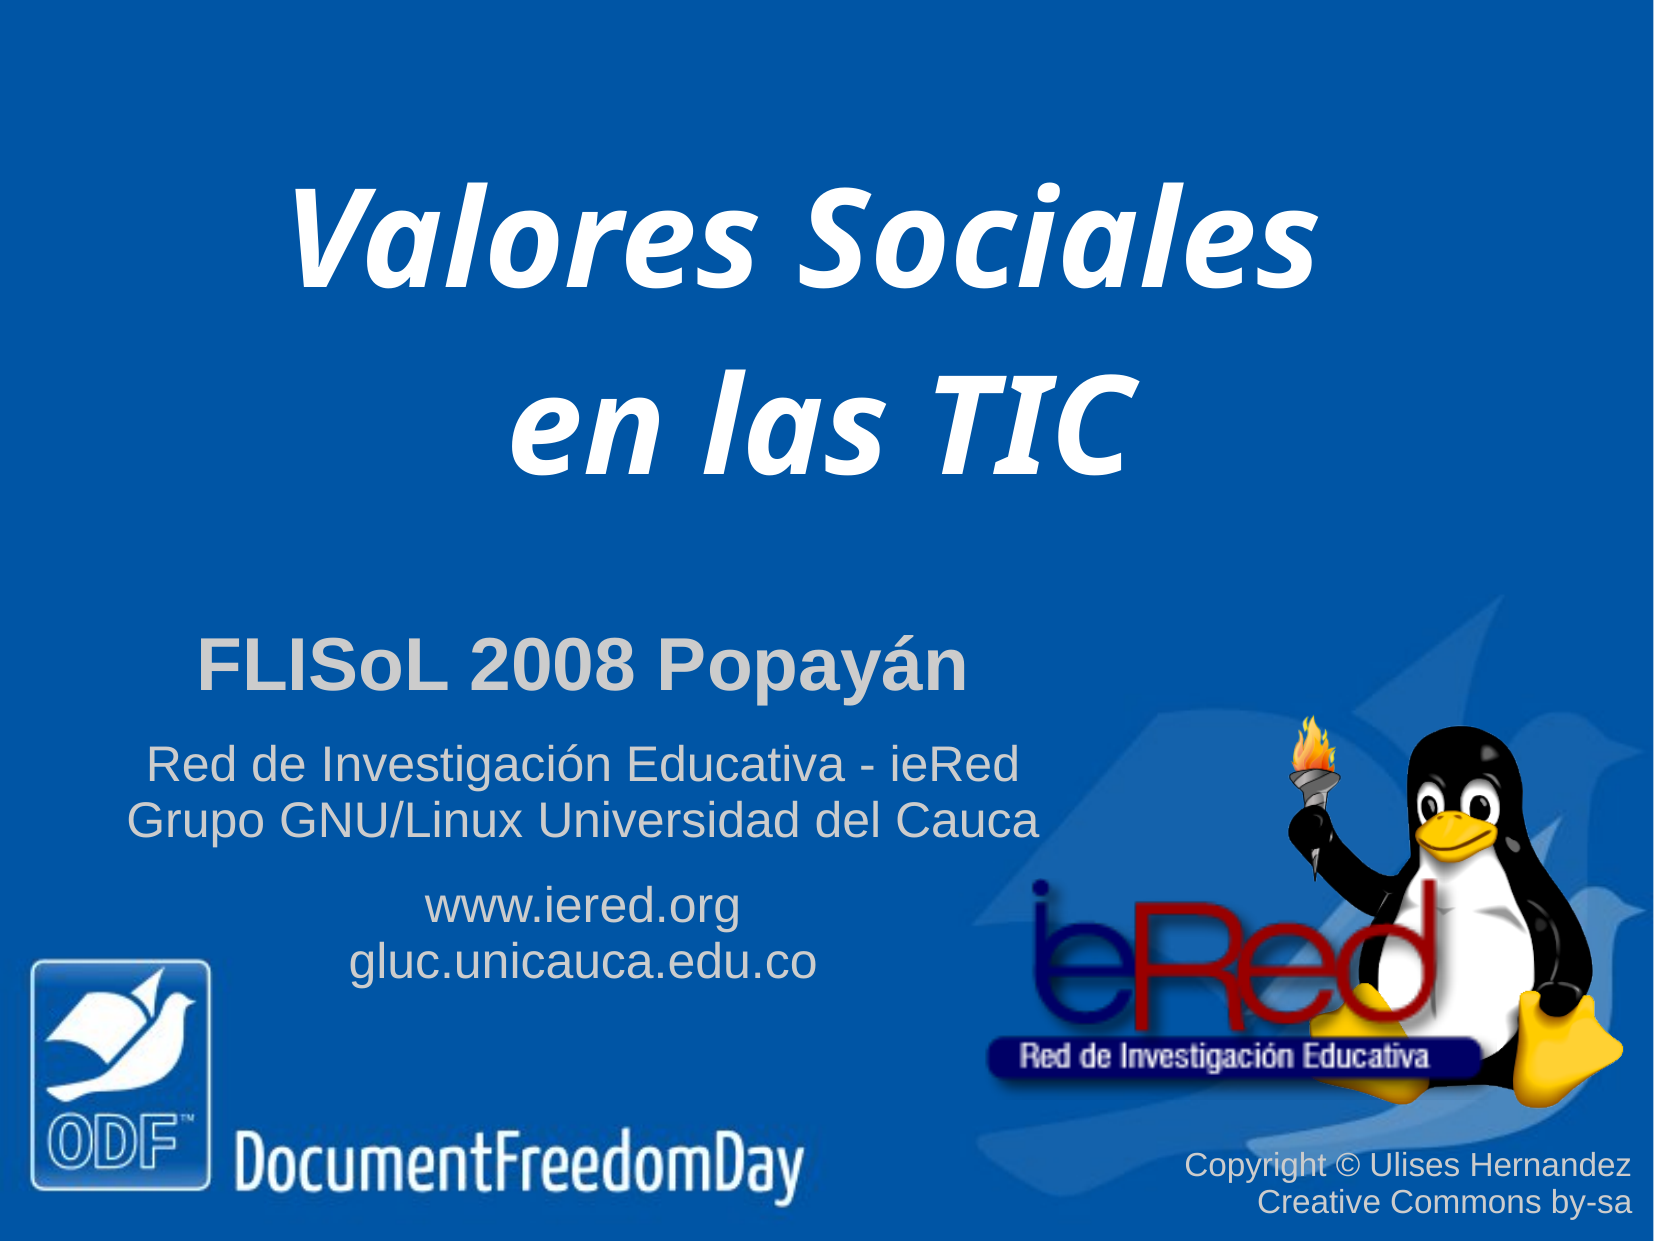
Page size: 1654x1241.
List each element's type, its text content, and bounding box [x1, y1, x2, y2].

picture [0, 0, 1654, 1241]
title Valores Sociales en las TIC [76, 161, 1565, 494]
text_box Copyright © Ulises Hernandez Creative Commons by-sa [1169, 1139, 1648, 1229]
text_box FLISoL 2008 Popayán Red de Investigación Educativa - ieRed Grupo GNU/Linux Universidad del Cauca www.iered.org gluc.unicauca.edu.co [111, 615, 1038, 997]
